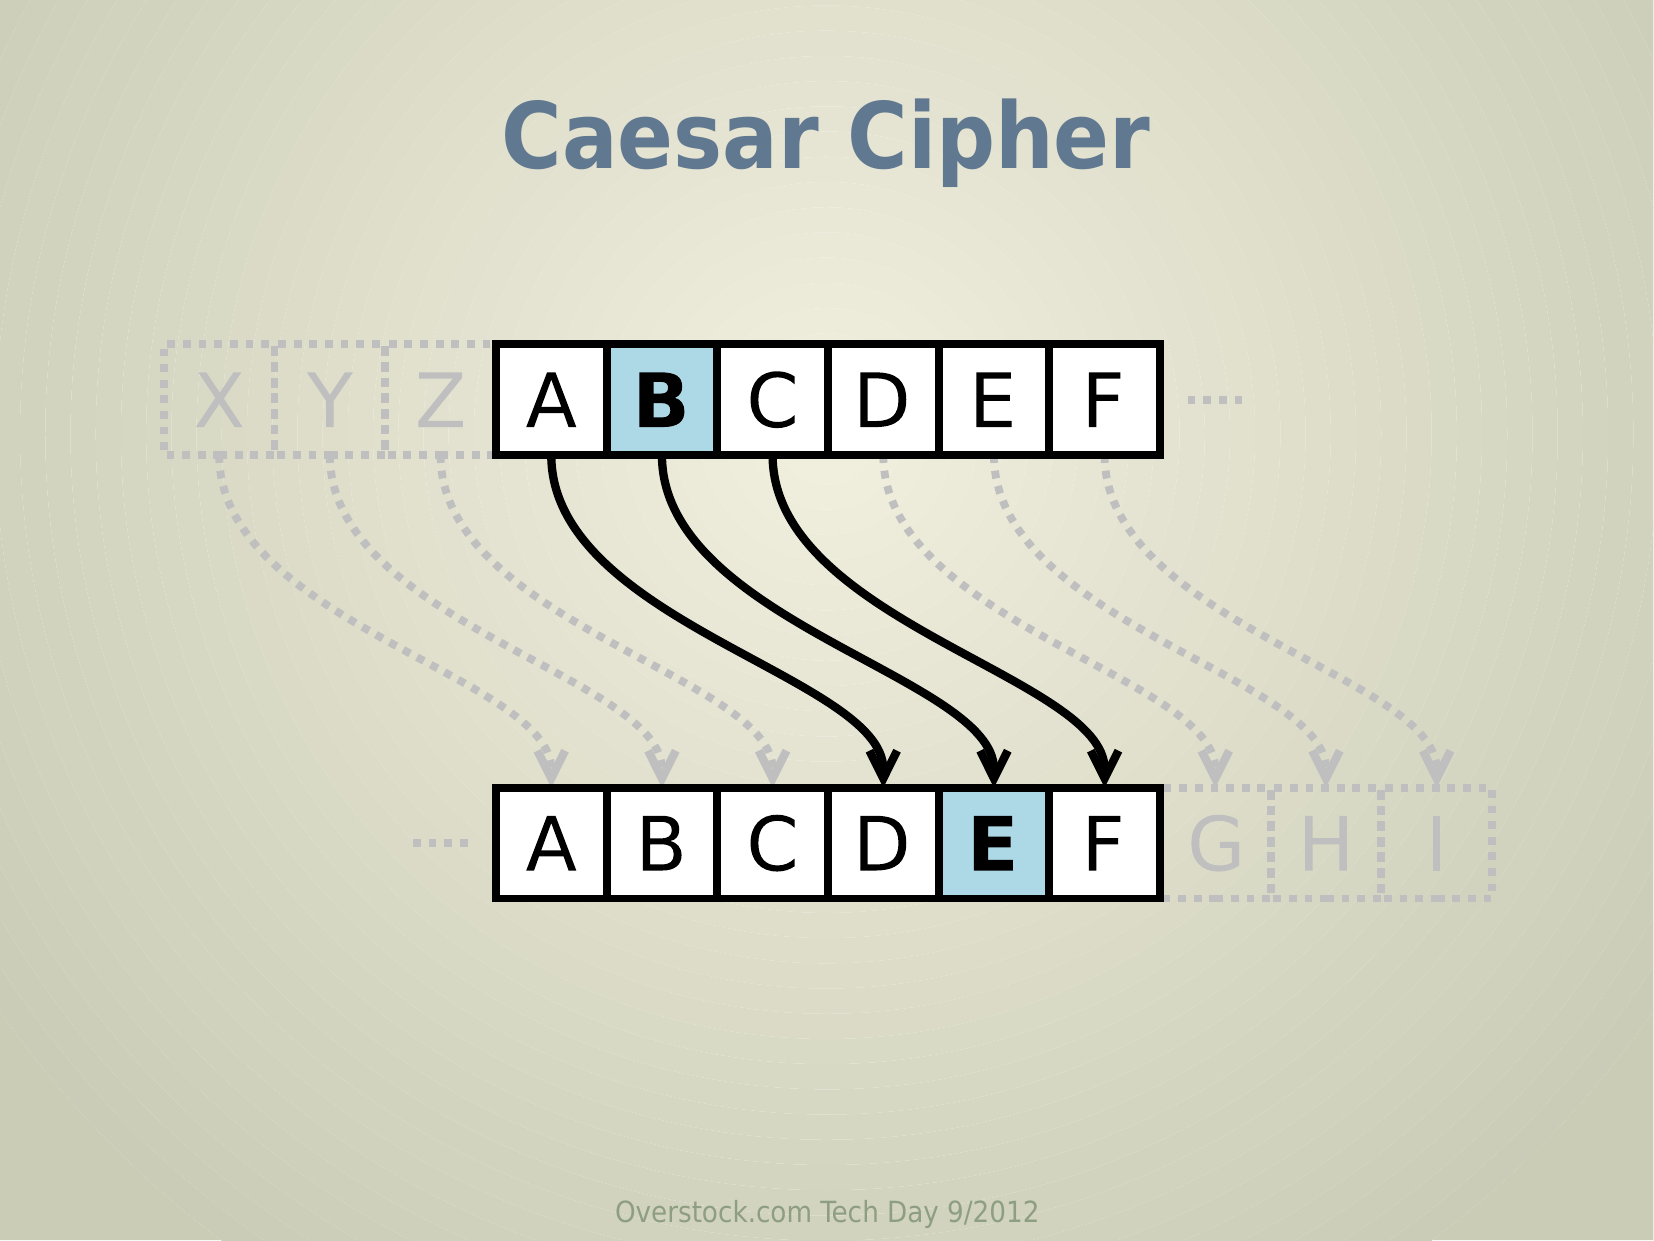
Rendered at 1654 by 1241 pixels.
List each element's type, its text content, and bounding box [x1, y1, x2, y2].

title Caesar Cipher [82, 49, 1571, 226]
picture [159, 339, 1498, 904]
